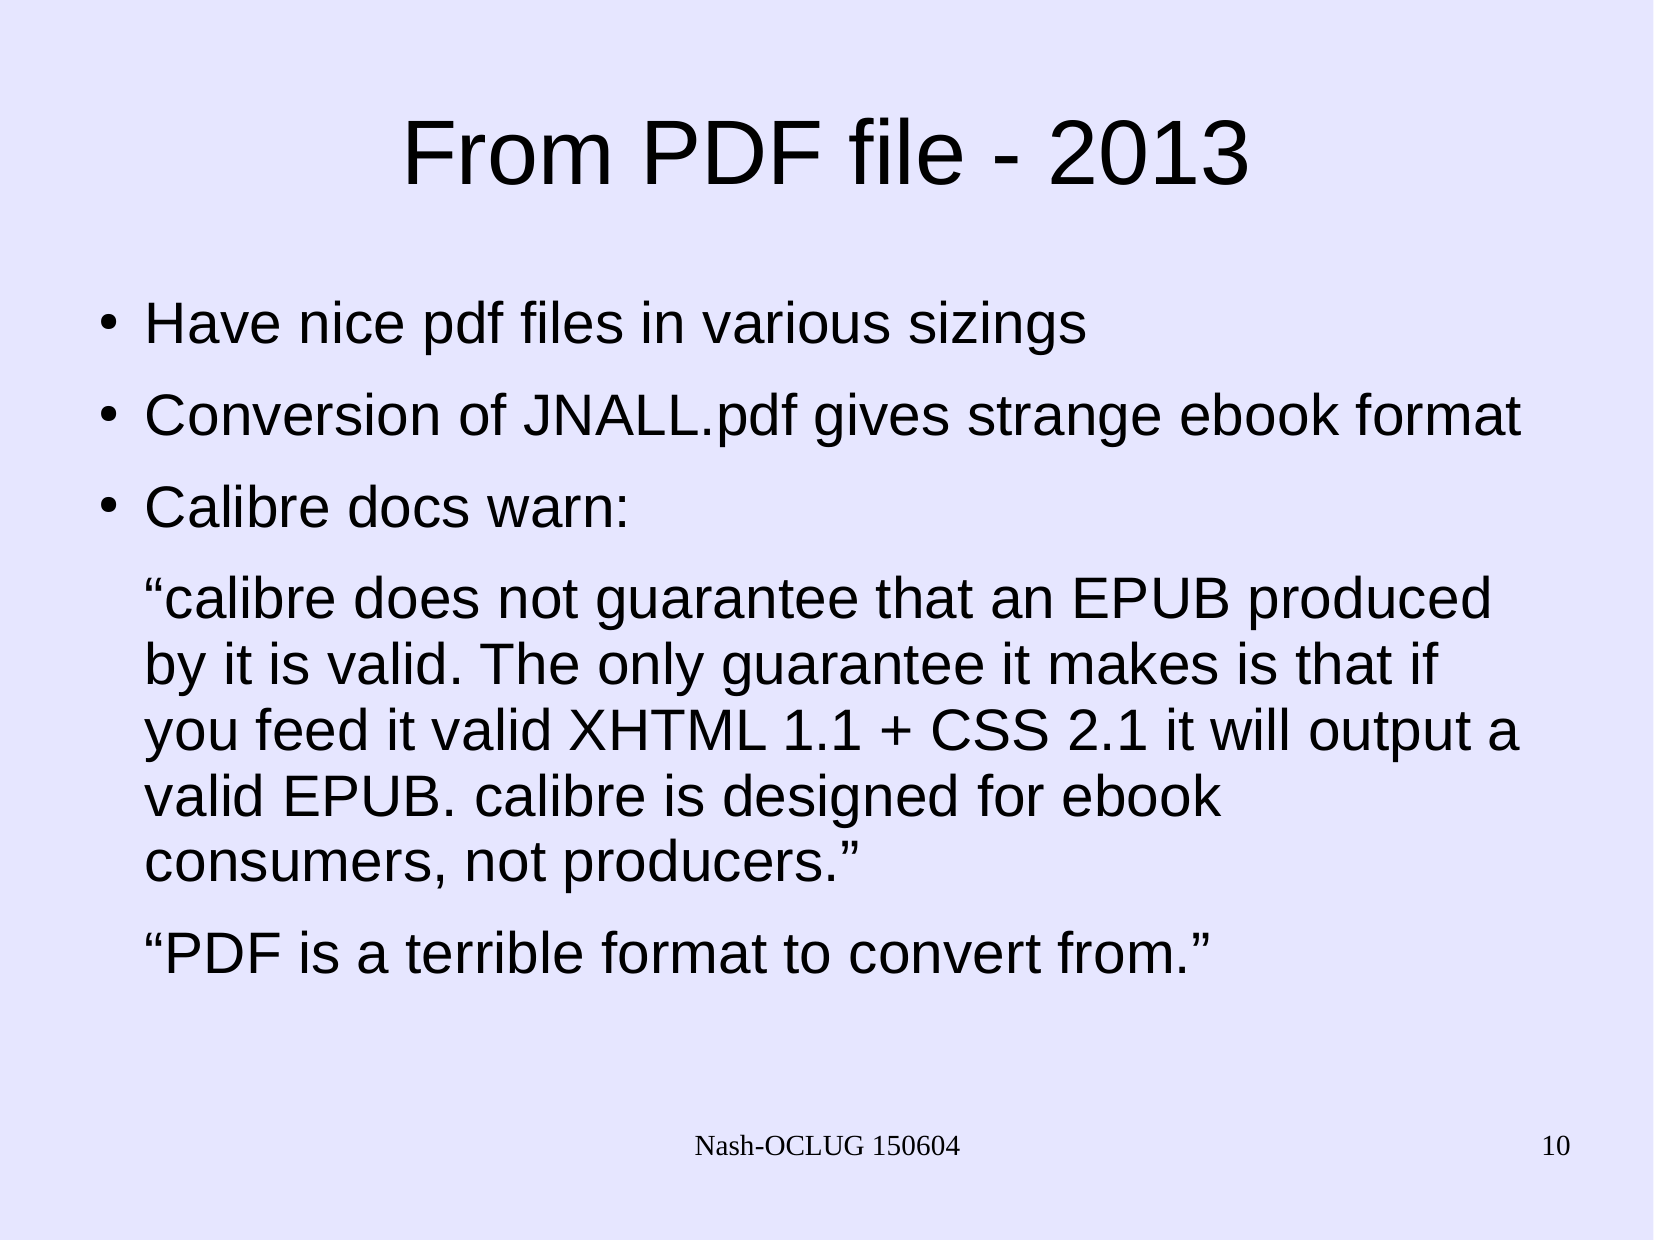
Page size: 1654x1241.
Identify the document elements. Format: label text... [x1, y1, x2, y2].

list Have nice pdf files in various sizings Conversion of JNALL.pdf gives strange ebook format Calibre docs warn: “calibre does not guarantee that an EPUB produced by it is valid. The only guarantee it makes is that if you feed it valid XHTML 1.1 + CSS 2.1 it will output a valid EPUB. calibre is designed for ebook consumers, not producers.” “PDF is a terrible format to convert from.” [82, 290, 1538, 1010]
title From PDF file - 2013 [82, 49, 1571, 257]
